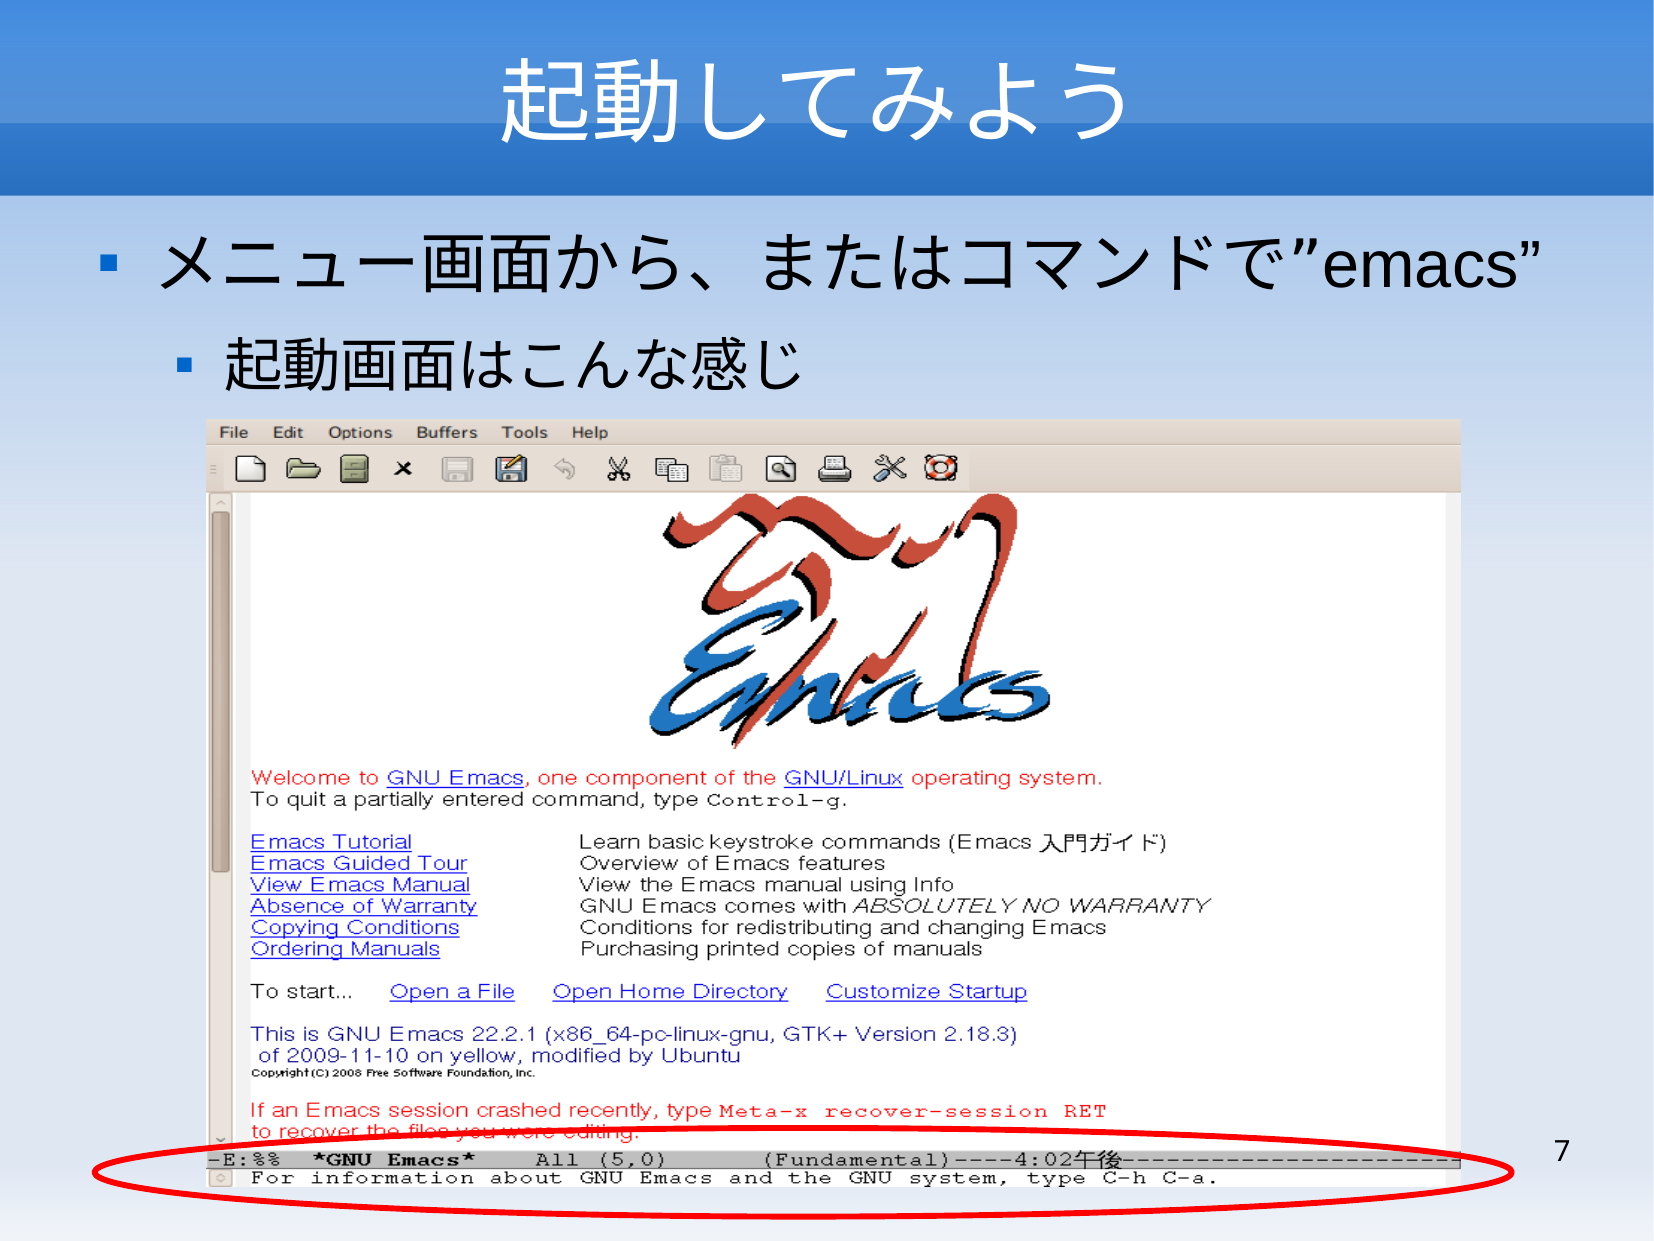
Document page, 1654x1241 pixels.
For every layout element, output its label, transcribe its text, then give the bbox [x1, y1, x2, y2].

picture [0, 0, 1654, 1241]
list メニュー画面から、またはコマンドで”emacs” 起動画面はこんな感じ [82, 225, 1571, 1029]
title 起動してみよう [76, 7, 1565, 200]
